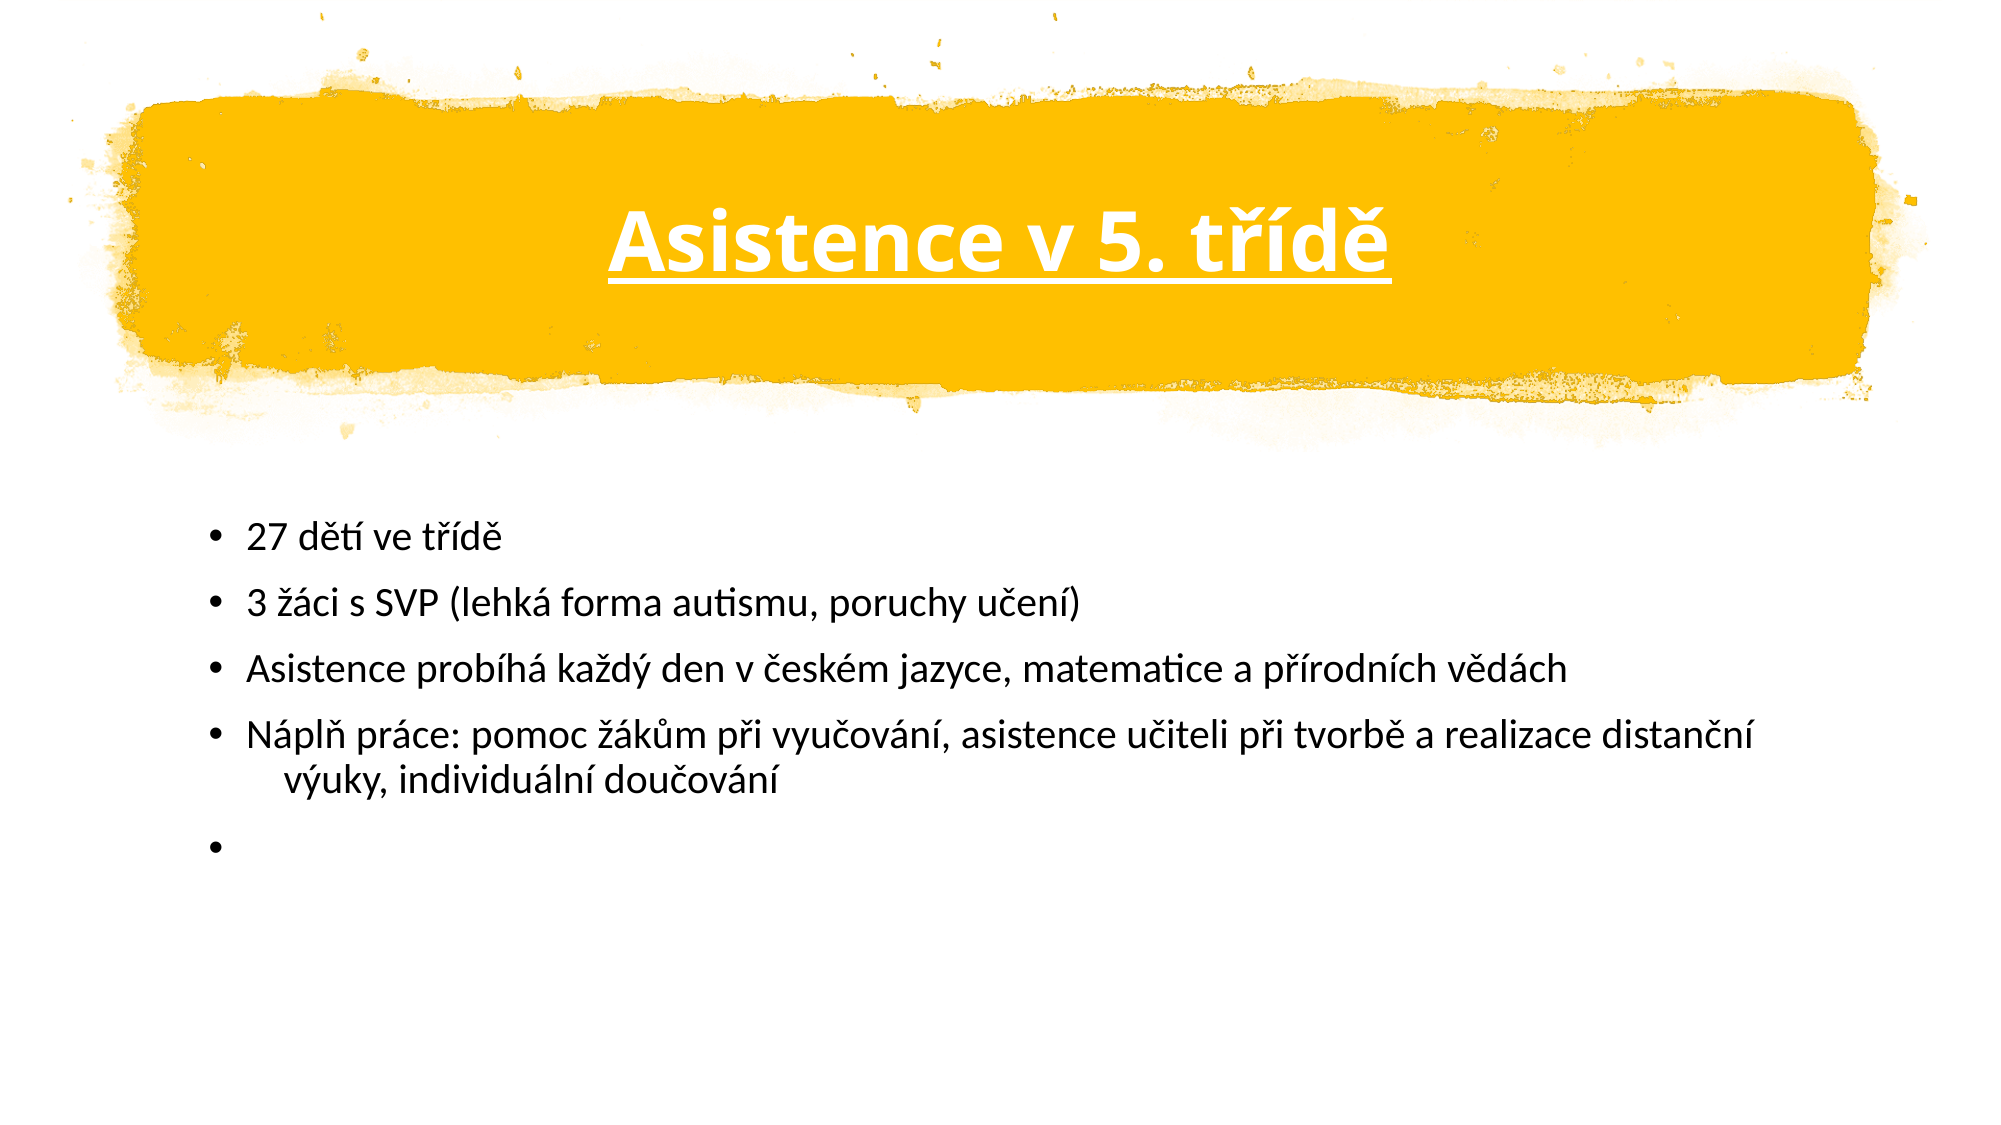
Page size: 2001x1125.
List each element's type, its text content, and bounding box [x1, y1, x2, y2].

picture [0, 0, 2000, 1125]
list 27 dětí ve třídě 3 žáci s SVP (lehká forma autismu, poruchy učení) Asistence probíhá každý den v českém jazyce, matematice a přírodních vědách Náplň práce: pomoc žákům při vyučování, asistence učiteli při tvorbě a realizace distanční výuky, individuální doučování [193, 507, 1807, 950]
title Asistence v 5. třídě [193, 135, 1807, 354]
